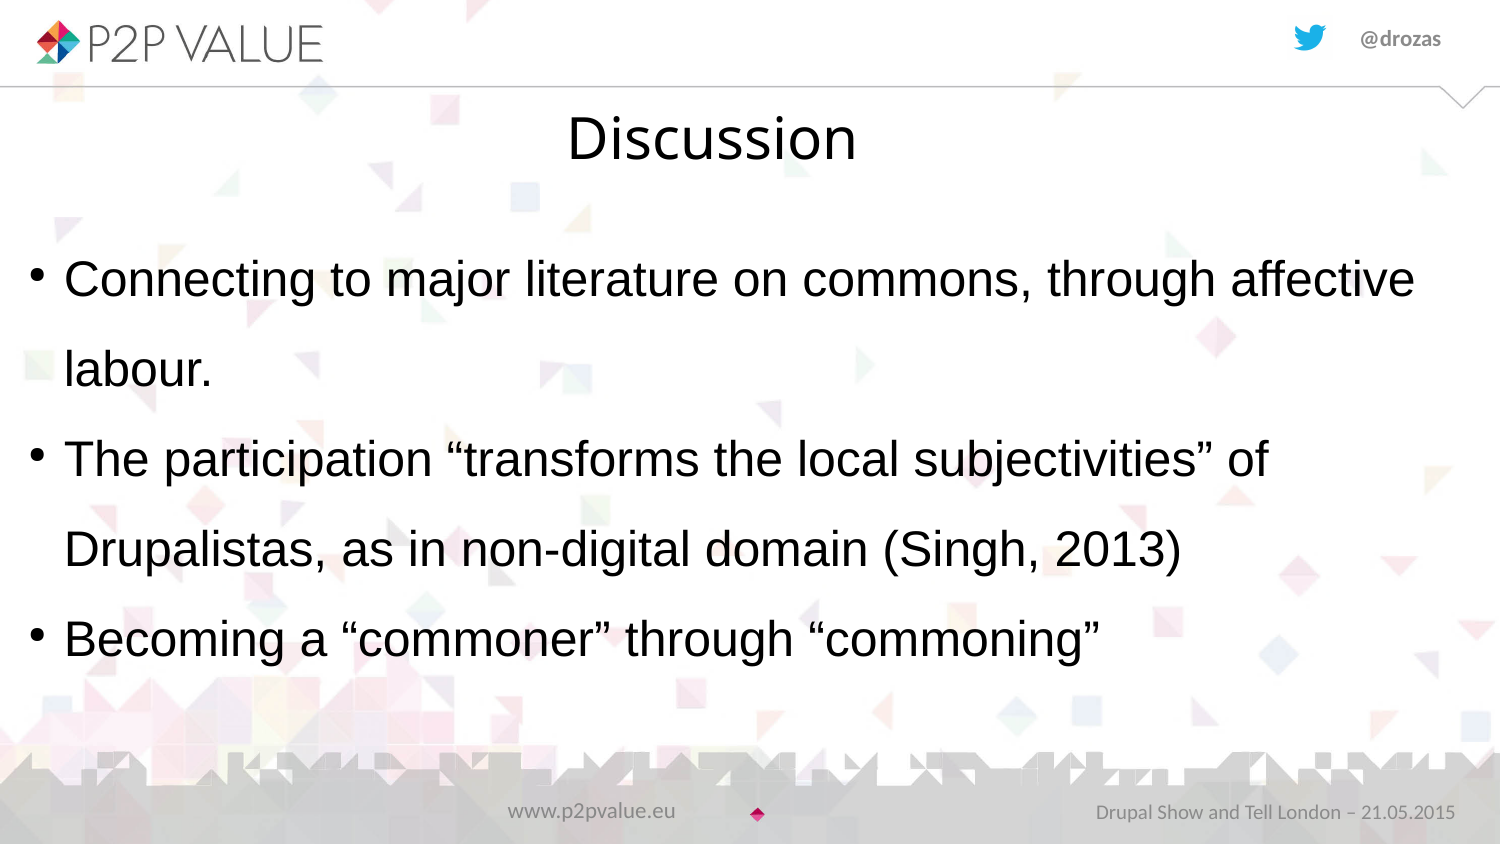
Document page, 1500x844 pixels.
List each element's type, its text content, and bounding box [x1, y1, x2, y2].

text_box Drupal Show and Tell London – 21.05.2015 [777, 788, 1470, 834]
text_box www.p2pvalue.eu [501, 789, 720, 829]
title Discussion [60, 92, 1366, 181]
picture [0, 0, 1500, 844]
text_box @drozas [1333, 15, 1455, 60]
subtitle Connecting to major literature on commons, through affective labour. The participation “transforms the local subjectivities” of Drupalistas, as in non-digital domain (Singh, 2013) Becoming a “commoner” through “commoning” [15, 210, 1496, 766]
